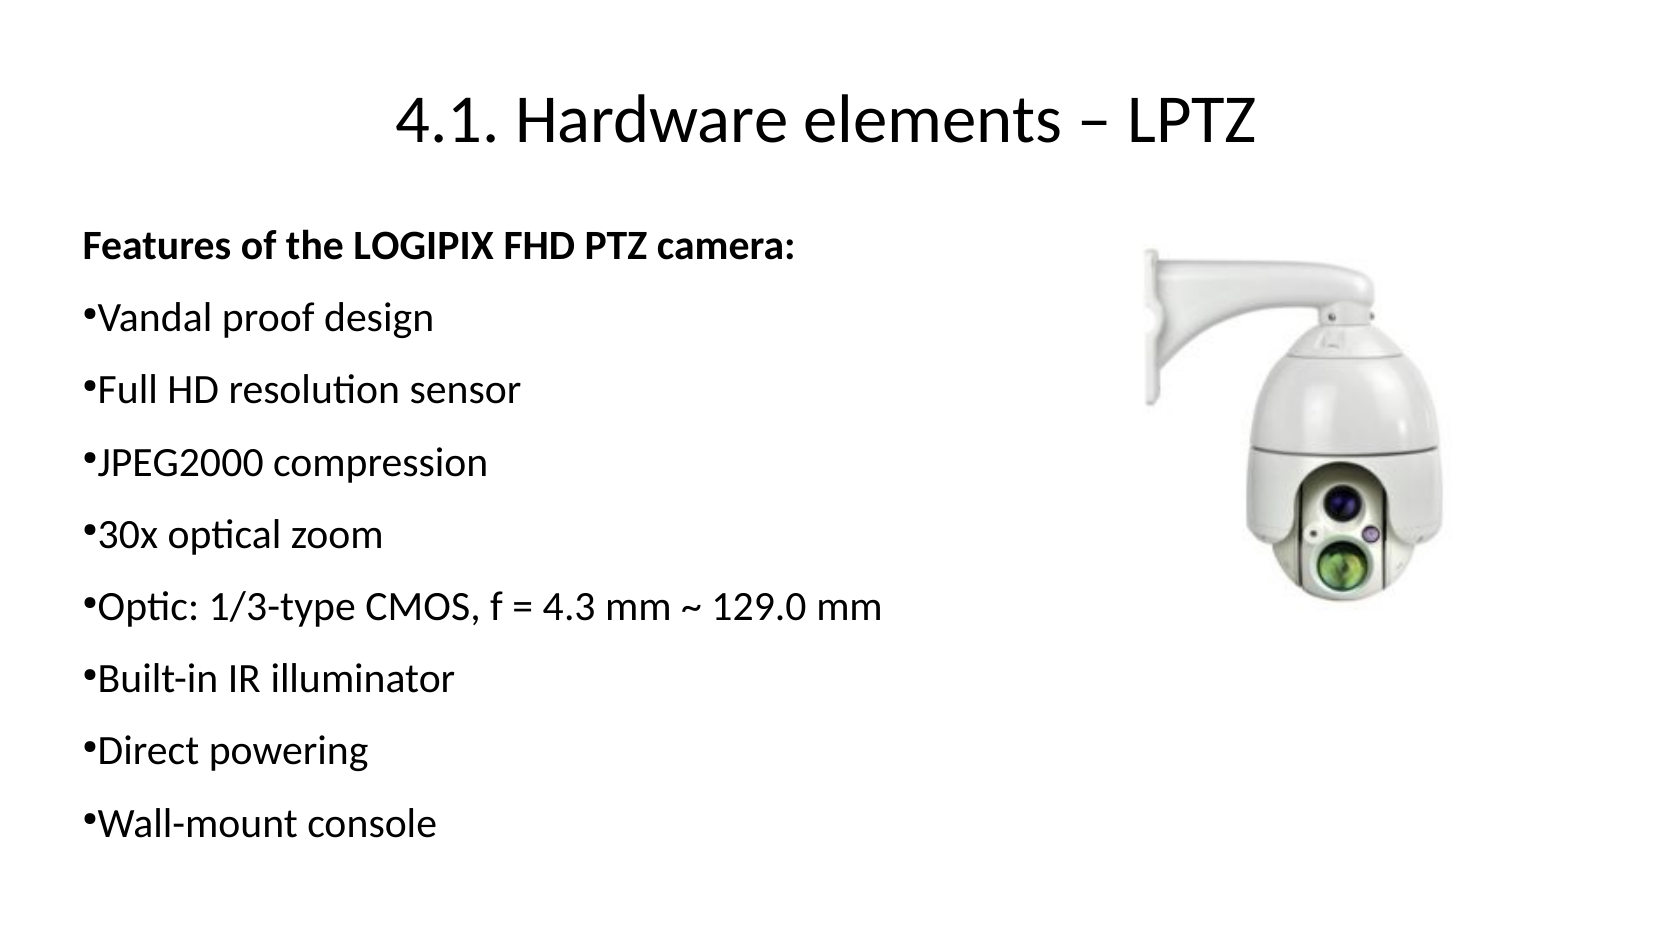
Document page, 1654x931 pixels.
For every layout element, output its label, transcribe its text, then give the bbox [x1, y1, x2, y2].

picture [1045, 217, 1571, 615]
subtitle Features of the LOGIPIX FHD PTZ camera: Vandal proof design Full HD resolution sensor JPEG2000 compression 30x optical zoom Optic: 1/3-type CMOS, f = 4.3 mm ~ 129.0 mm Built-in IR illuminator Direct powering Wall-mount console [82, 217, 1571, 867]
title 4.1. Hardware elements – LPTZ [82, 73, 1571, 157]
